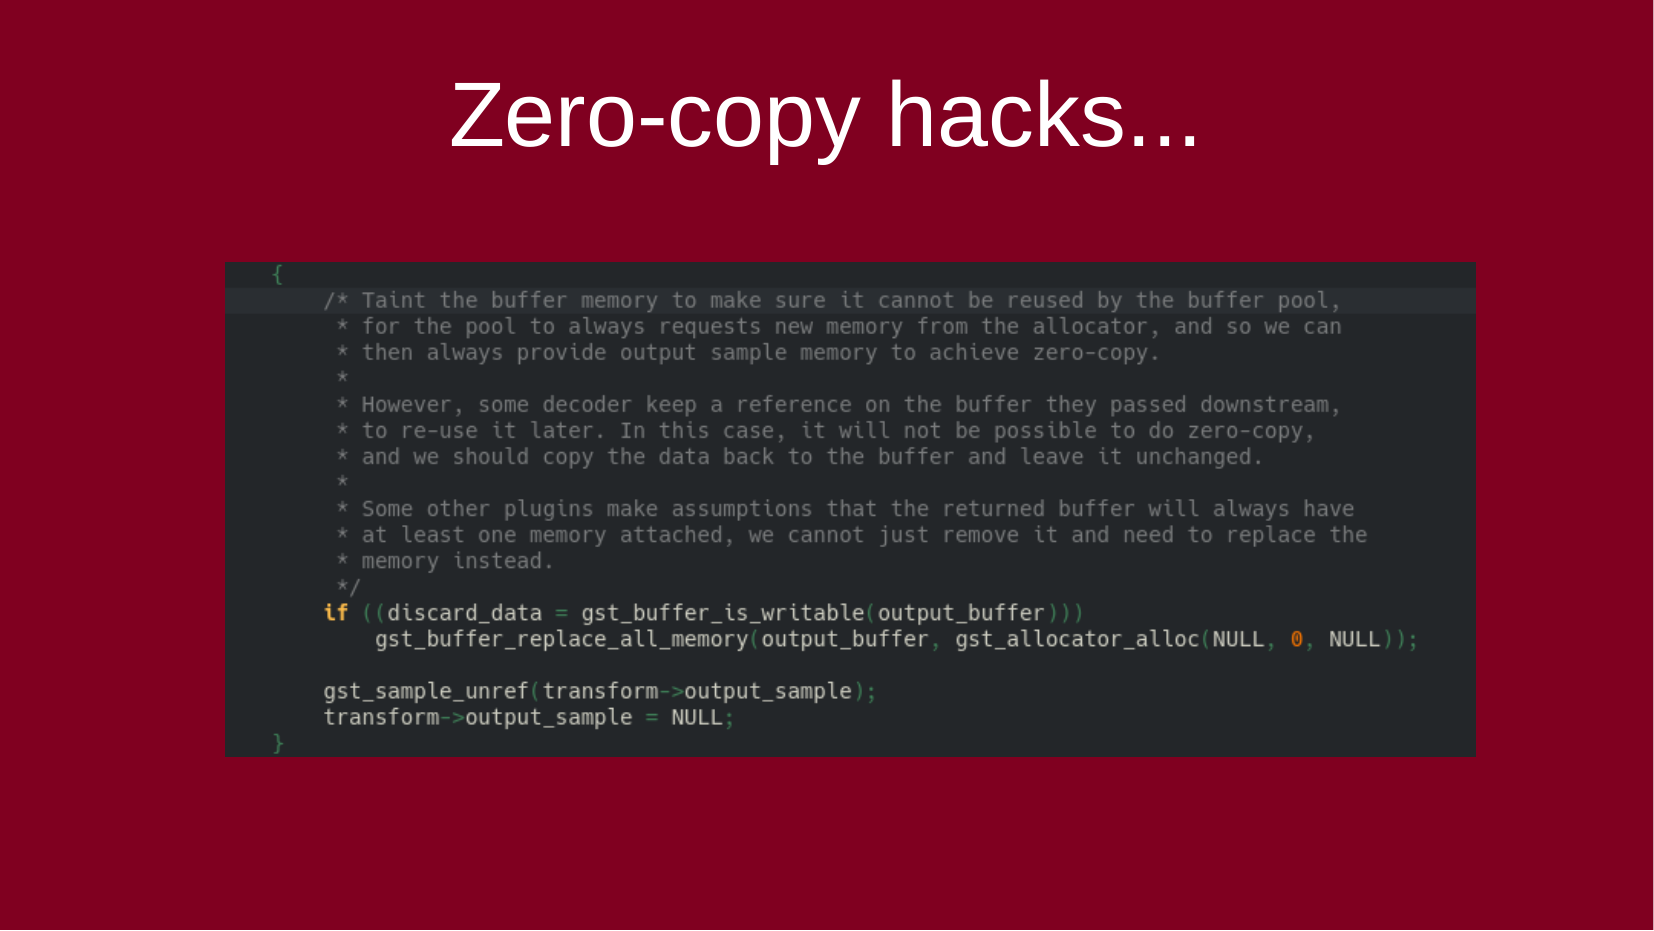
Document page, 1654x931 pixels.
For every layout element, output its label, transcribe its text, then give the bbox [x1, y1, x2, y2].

picture [225, 262, 1476, 757]
title Zero-copy hacks... [82, 37, 1571, 193]
